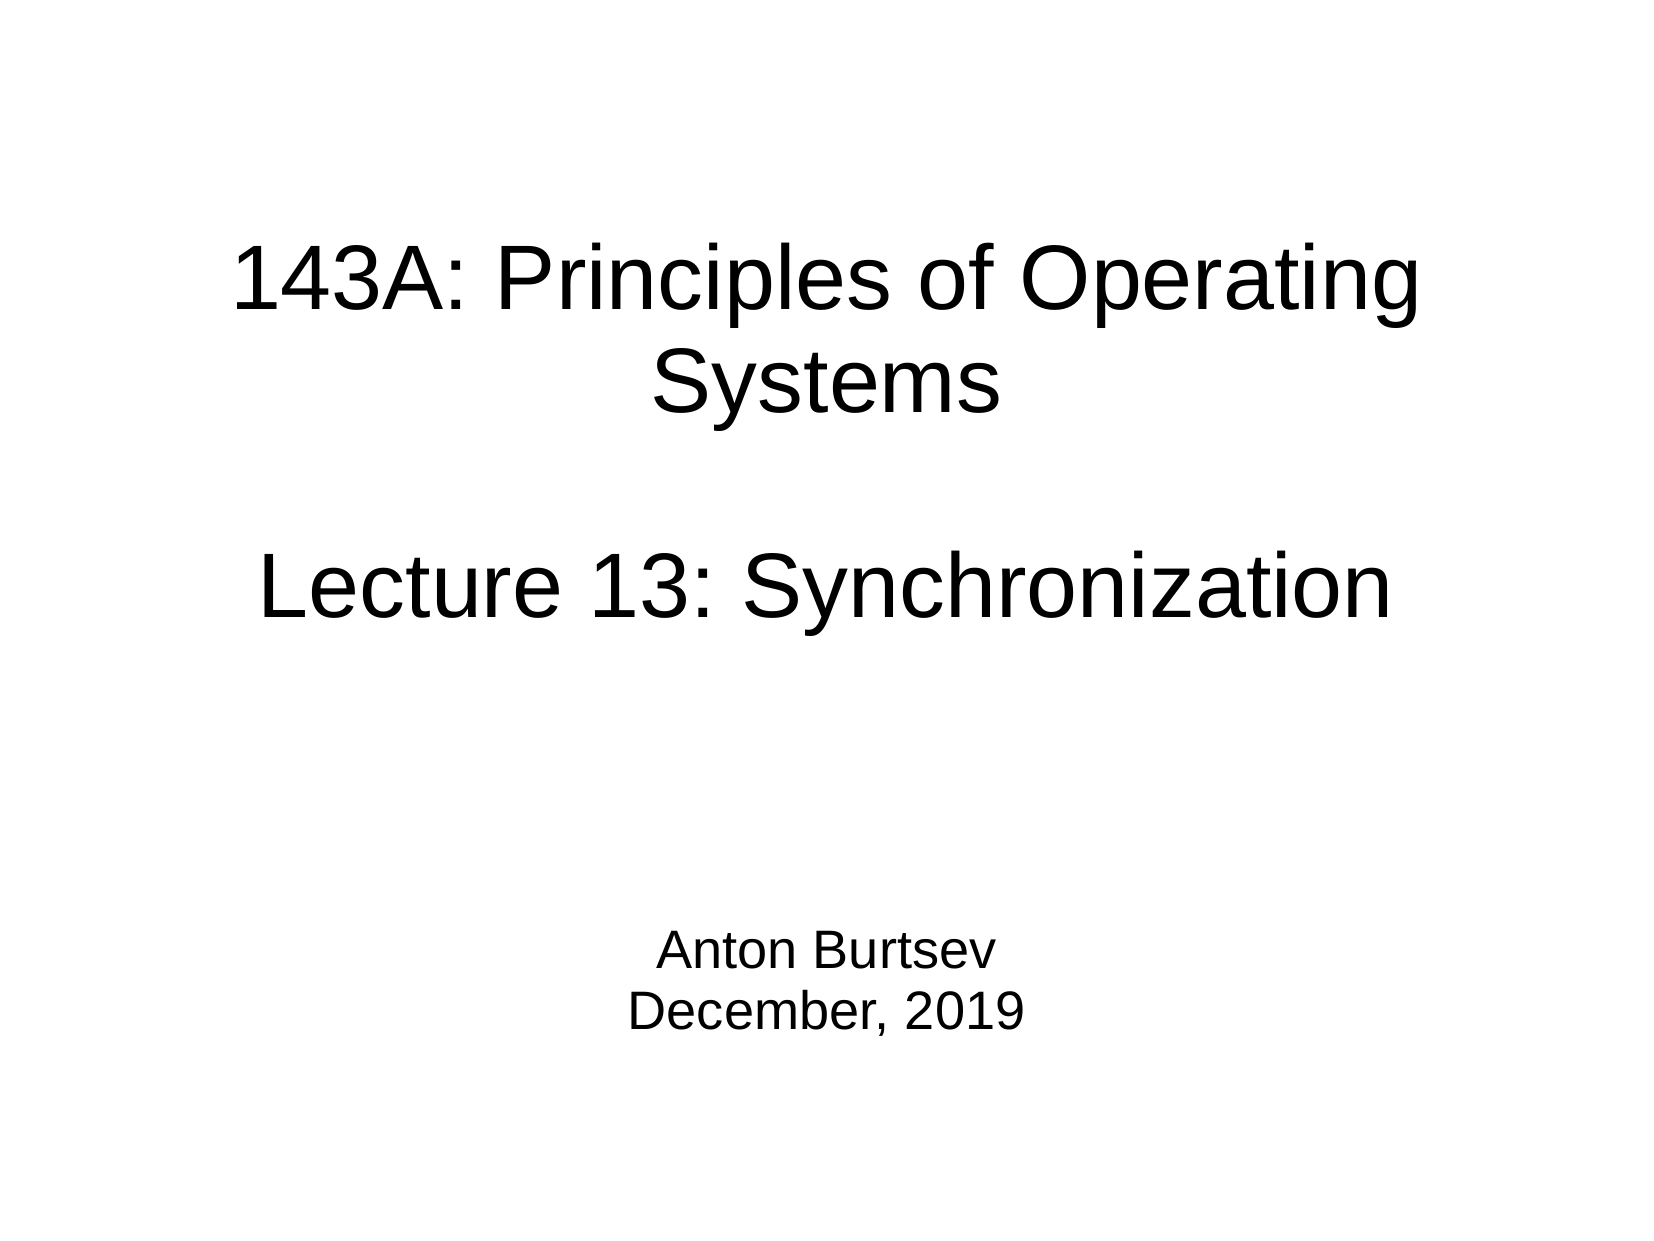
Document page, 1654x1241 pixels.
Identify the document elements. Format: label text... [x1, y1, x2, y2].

title 143A: Principles of Operating Systems Lecture 13: Synchronization [82, 113, 1571, 637]
subtitle Anton Burtsev December, 2019 [82, 637, 1571, 1109]
